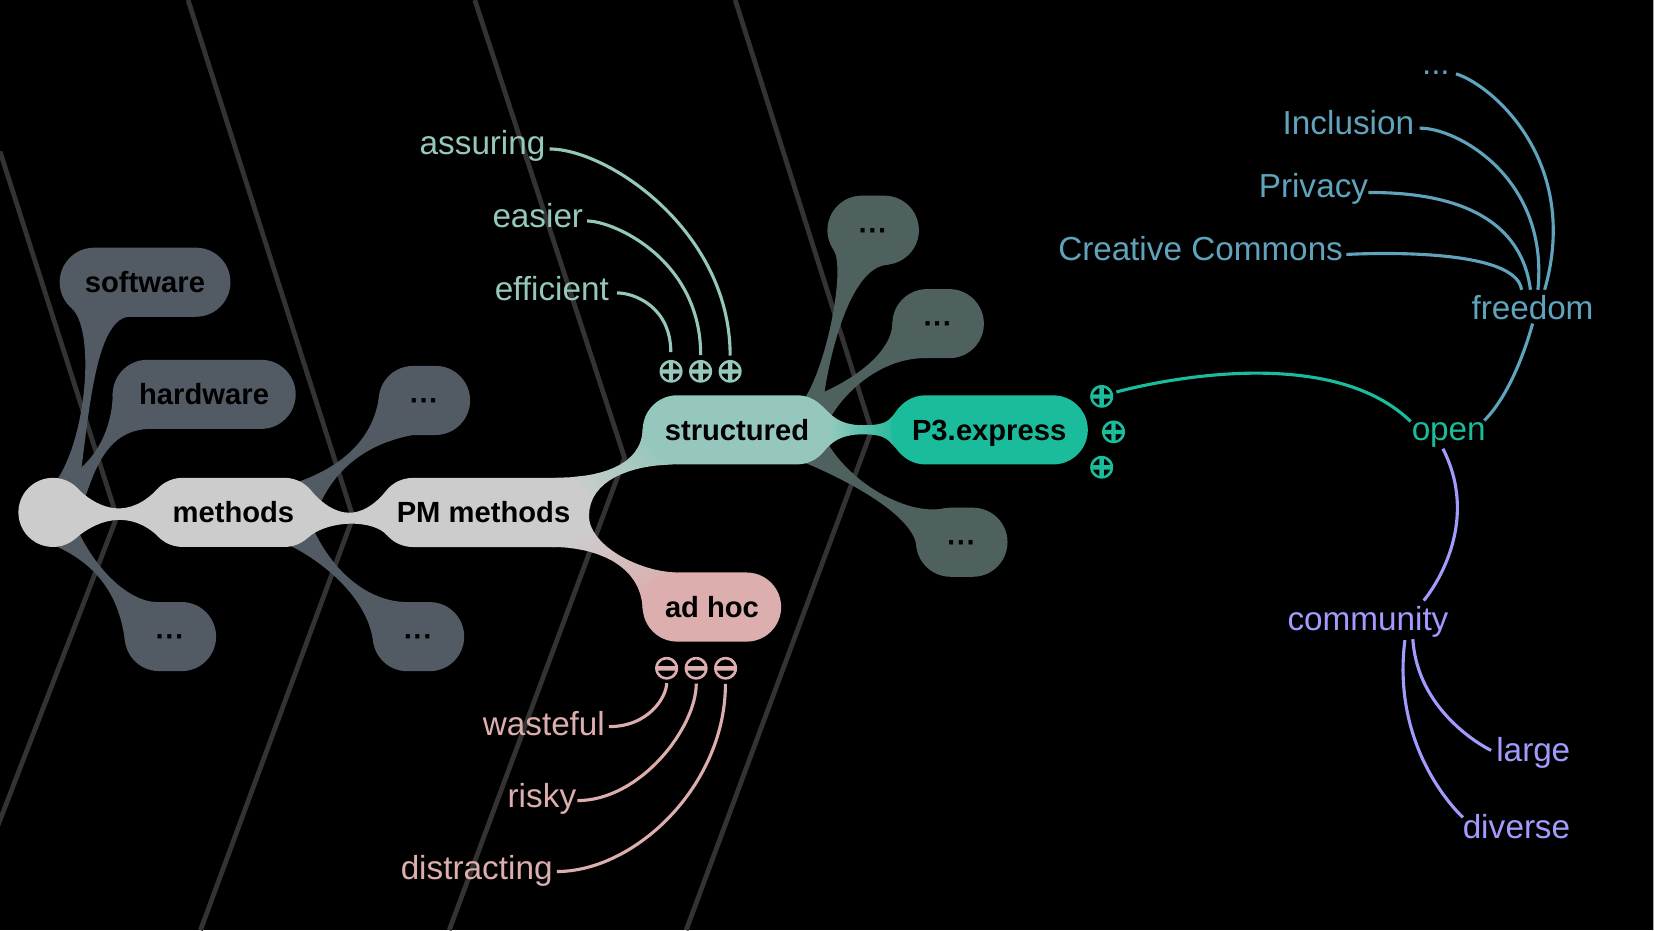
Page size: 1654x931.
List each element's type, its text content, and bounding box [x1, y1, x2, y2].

text_box Inclusion [1267, 97, 1429, 150]
text_box [659, 359, 683, 383]
text_box hardware [112, 359, 296, 429]
text_box distracting [386, 842, 568, 895]
text_box ··· [124, 602, 217, 672]
text_box [806, 252, 938, 544]
text_box efficient [480, 263, 624, 316]
text_box [555, 513, 671, 602]
text_box [18, 311, 158, 635]
text_box diverse [1448, 801, 1585, 854]
text_box large [1481, 724, 1585, 777]
text_box [655, 656, 679, 680]
text_box [718, 359, 742, 383]
text_box risky [492, 770, 591, 822]
text_box ··· [892, 289, 984, 359]
text_box ··· [916, 507, 1008, 577]
text_box open [1397, 402, 1501, 455]
text_box Privacy [1244, 160, 1383, 213]
text_box Creative Commons [1043, 223, 1358, 276]
text_box software [59, 247, 231, 317]
text_box [557, 435, 672, 512]
text_box community [1272, 593, 1464, 646]
text_box wasteful [468, 697, 620, 750]
text_box [684, 656, 708, 680]
text_box [292, 402, 413, 635]
text_box assuring [404, 117, 561, 170]
text_box methods [148, 477, 309, 547]
text_box easier [477, 190, 598, 243]
text_box [1090, 455, 1114, 479]
text_box [689, 359, 713, 383]
text_box freedom [1456, 282, 1609, 335]
text_box [1101, 420, 1126, 444]
text_box ··· [372, 602, 465, 672]
text_box ··· [378, 365, 471, 436]
text_box PM methods [385, 477, 590, 548]
text_box [1090, 384, 1114, 408]
text_box ··· [827, 195, 919, 265]
text_box ad hoc [642, 572, 782, 642]
text_box ... [1407, 36, 1465, 89]
text_box P3.express [890, 395, 1088, 465]
text_box structured [642, 395, 832, 465]
text_box [714, 656, 738, 680]
